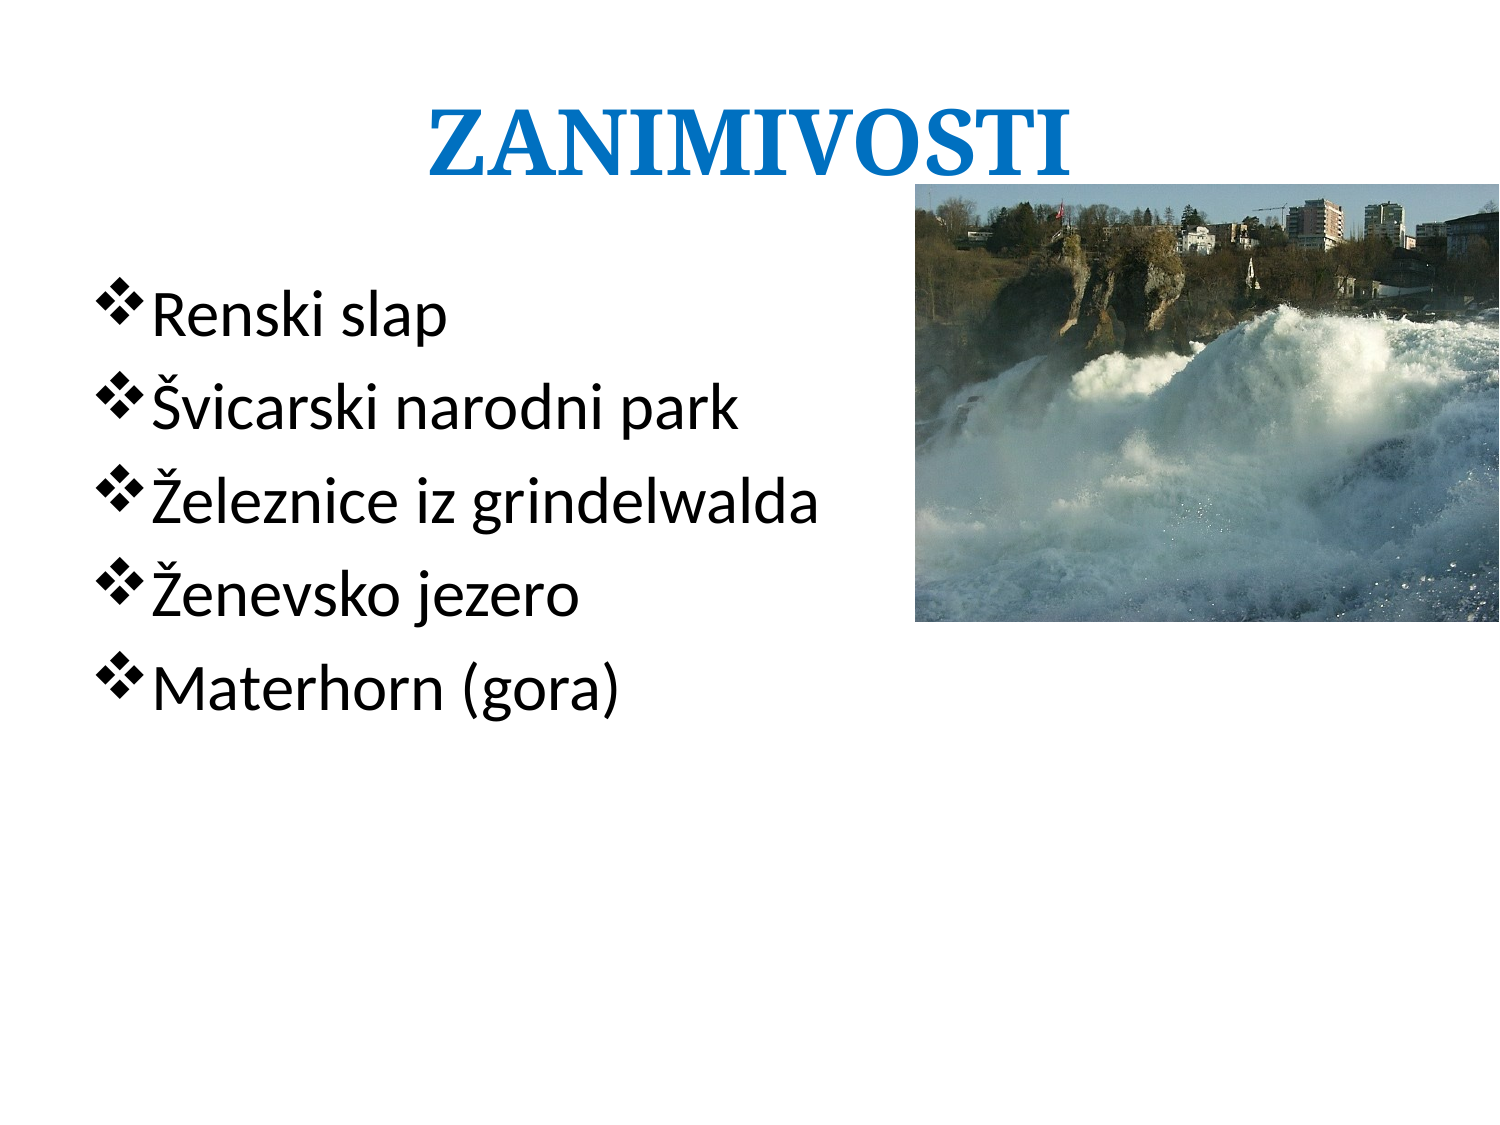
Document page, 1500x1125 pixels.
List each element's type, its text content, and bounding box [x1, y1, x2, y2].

list Renski slap Švicarski narodni park Železnice iz grindelwalda Ženevsko jezero Materhorn (gora) [75, 262, 1425, 1005]
picture [915, 184, 1499, 622]
title ZANIMIVOSTI [75, 45, 1425, 233]
